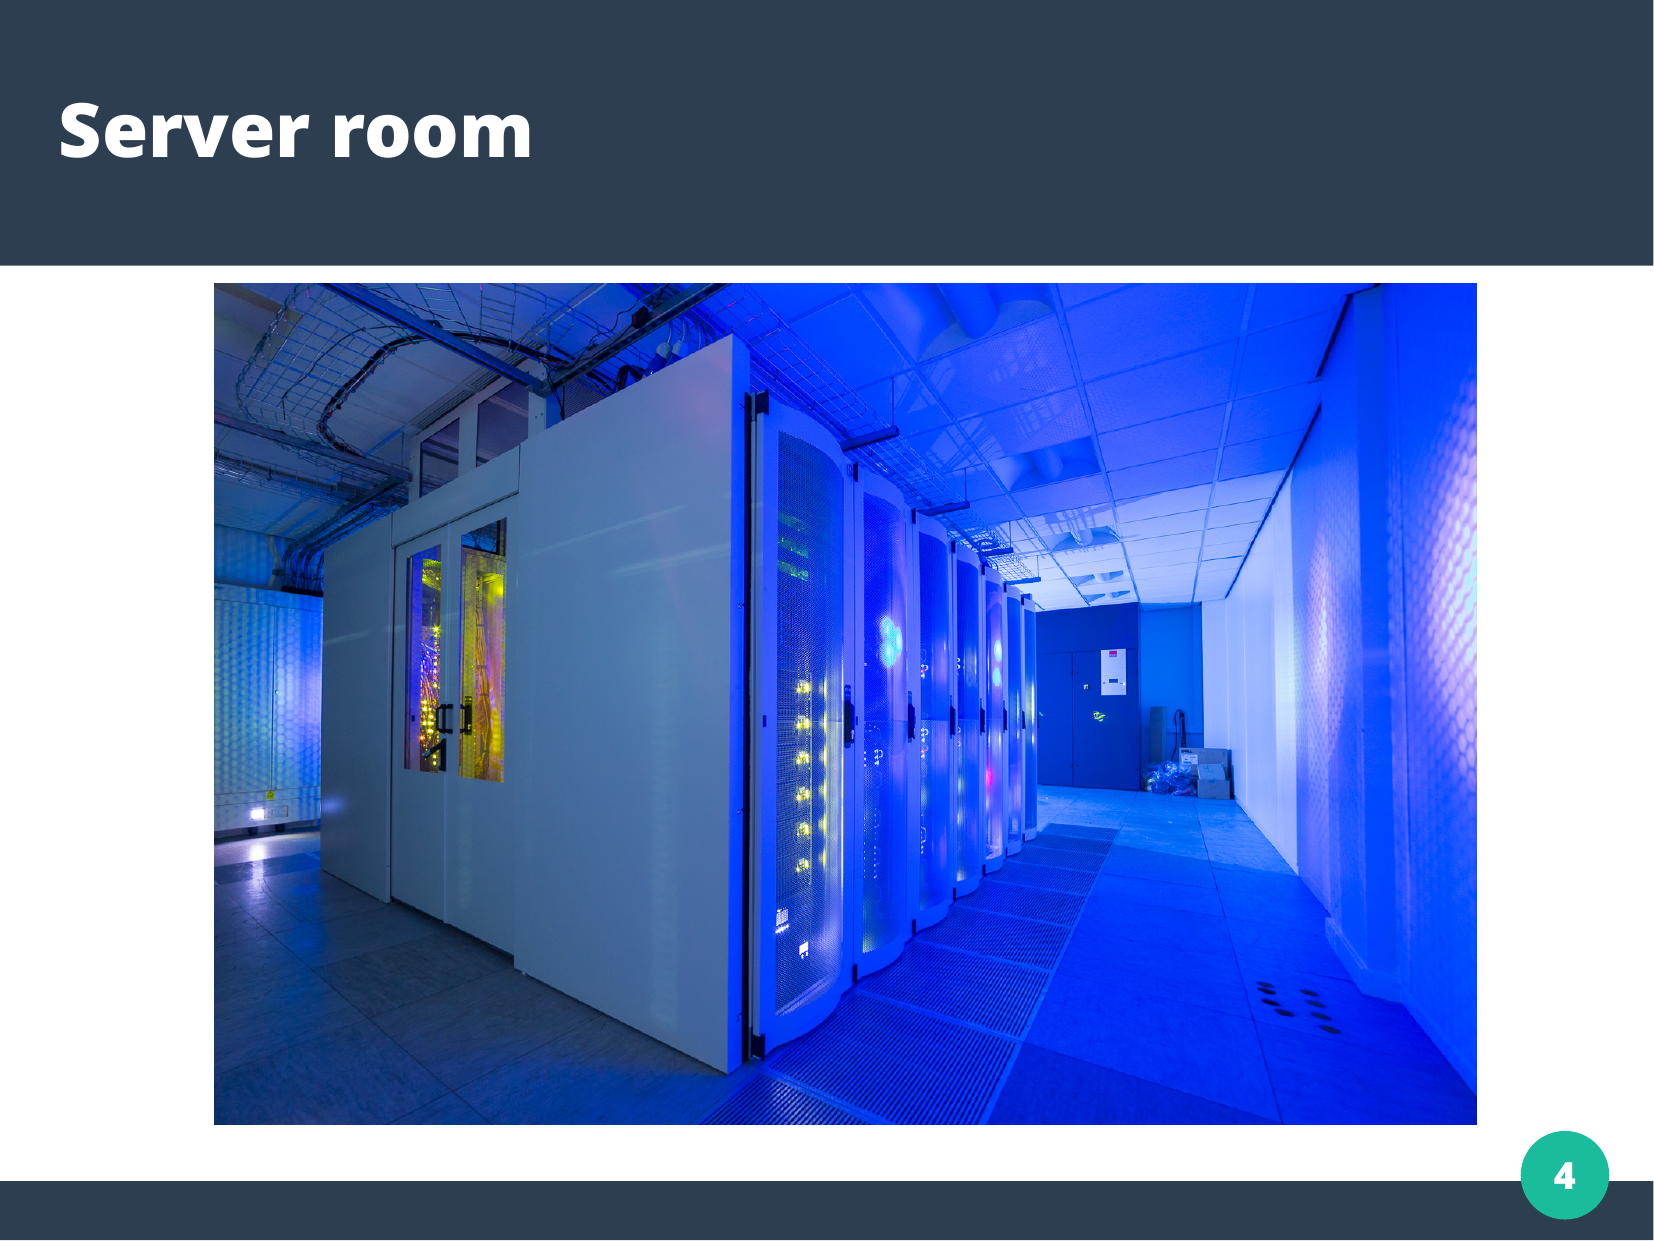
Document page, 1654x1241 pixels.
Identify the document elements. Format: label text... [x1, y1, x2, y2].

picture [214, 283, 1477, 1125]
title Server room [59, 49, 1595, 207]
